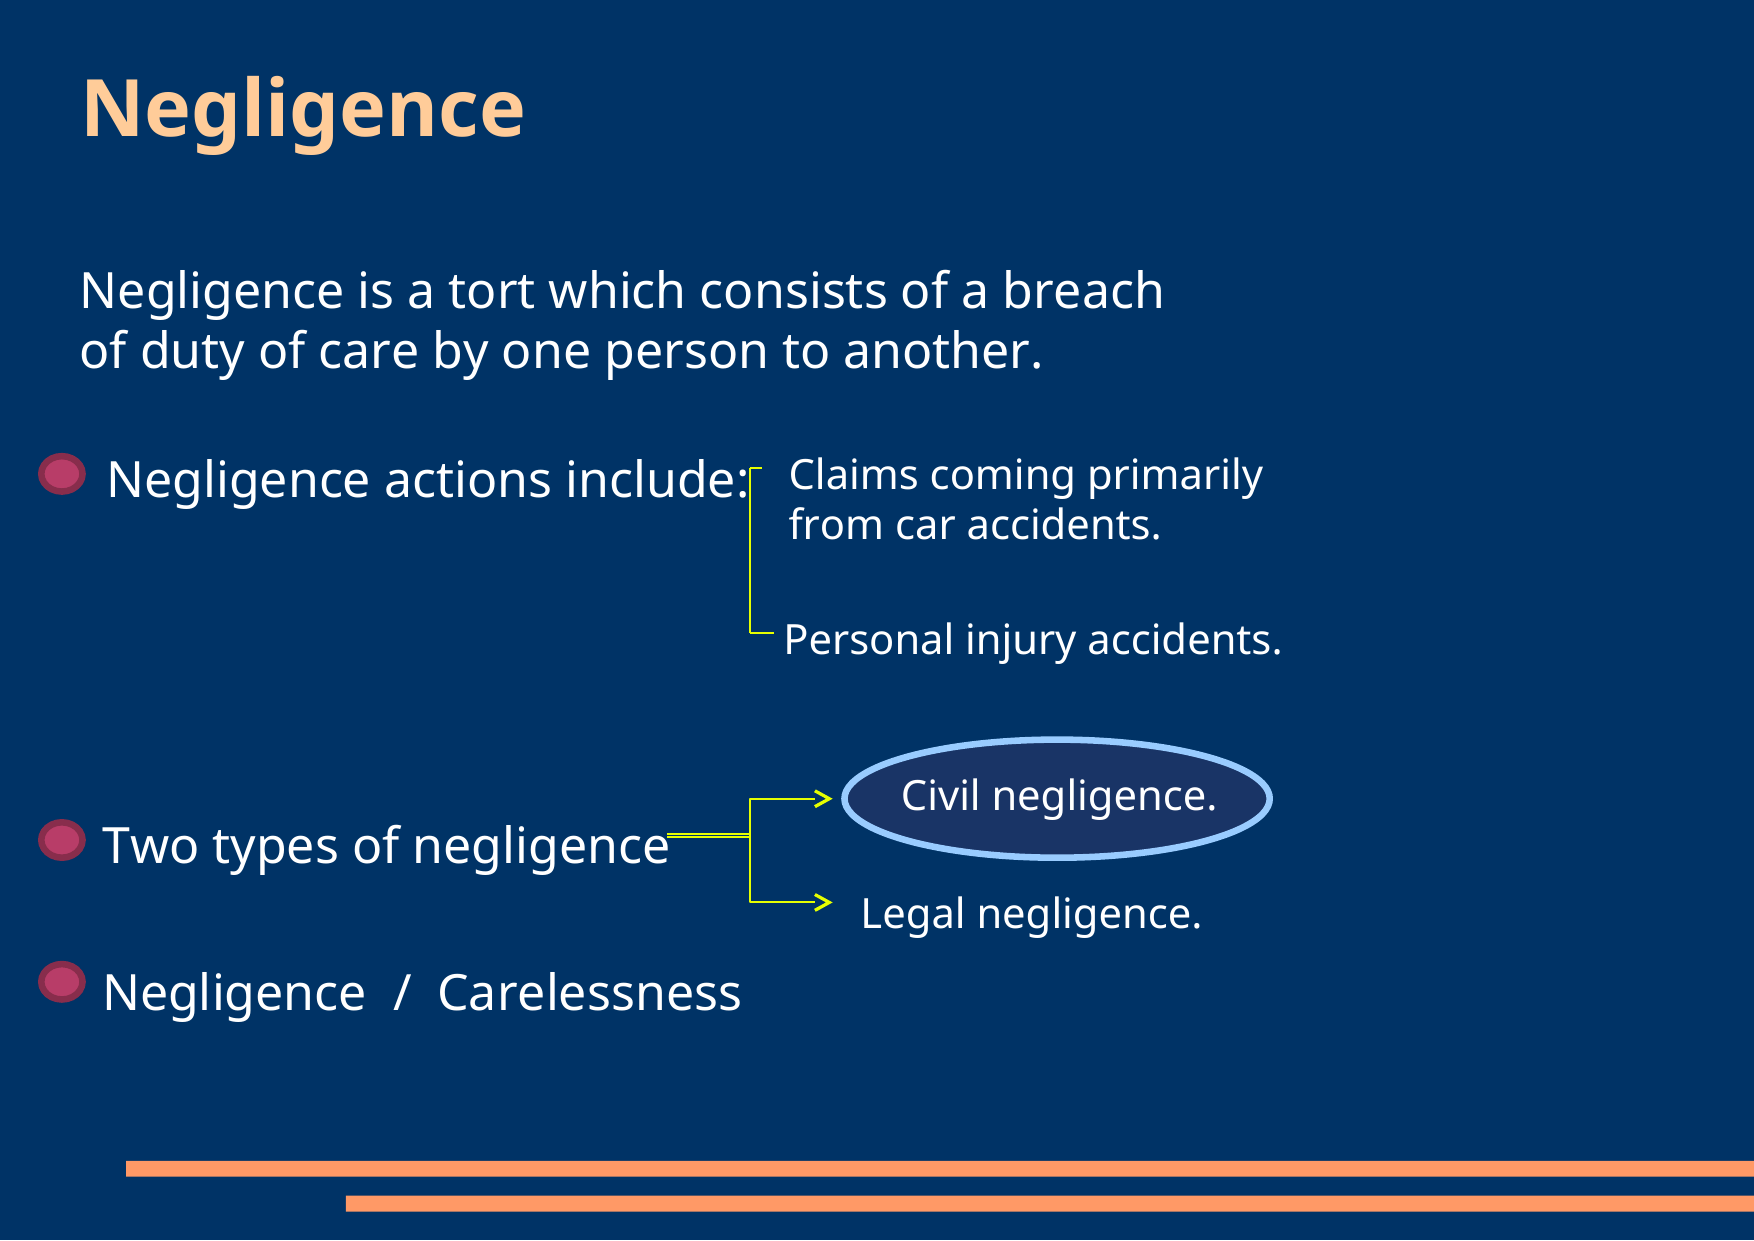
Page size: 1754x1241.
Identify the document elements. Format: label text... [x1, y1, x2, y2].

text_box [918, 739, 1197, 754]
text_box Claims coming primarily from car accidents. [773, 432, 1306, 556]
text_box [41, 964, 83, 1000]
text_box [41, 456, 83, 492]
text_box [41, 822, 83, 858]
text_box Negligence / Carelessness [87, 944, 758, 1028]
title Negligence [64, 42, 658, 205]
text_box [844, 763, 1270, 858]
text_box Negligence actions include: [91, 432, 773, 516]
text_box Legal negligence. [845, 872, 1219, 945]
text_box Two types of negligence [87, 798, 687, 882]
text_box Civil negligence. [885, 754, 1233, 827]
text_box Negligence is a tort which consists of a breach of duty of care by one person to another. [64, 243, 1235, 387]
text_box Personal injury accidents. [768, 597, 1310, 671]
